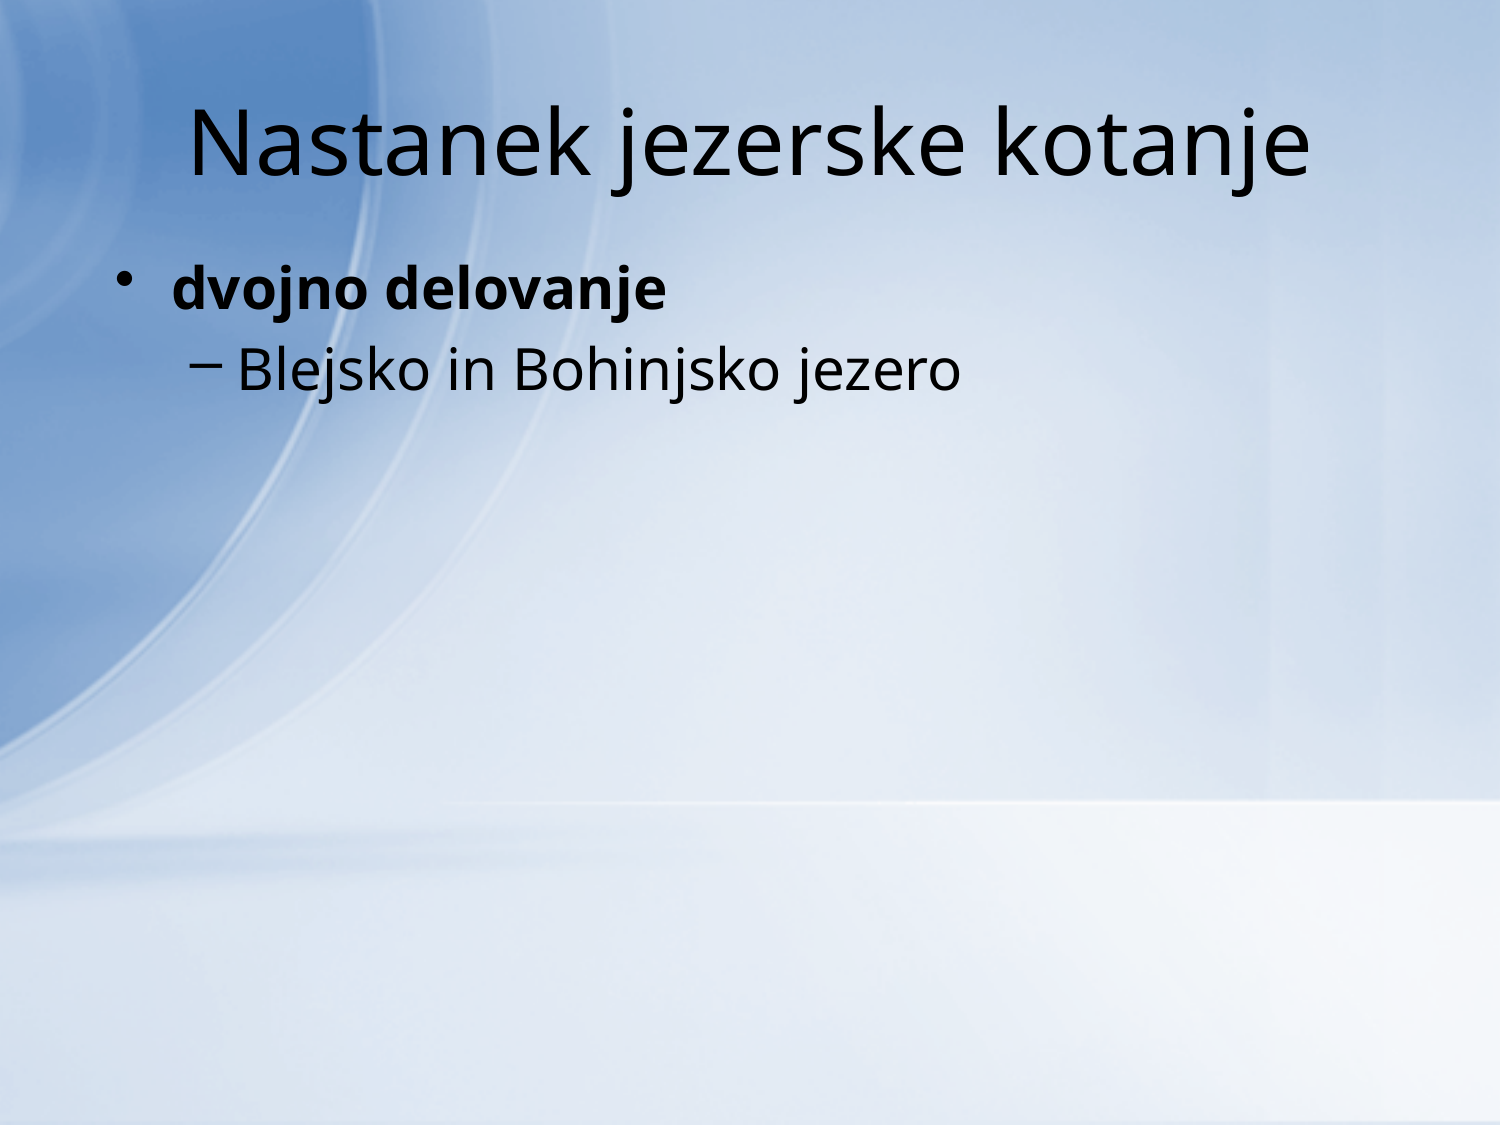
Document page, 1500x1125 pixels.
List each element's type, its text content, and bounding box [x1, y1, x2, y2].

picture [0, 0, 1500, 1125]
title Nastanek jezerske kotanje [75, 45, 1425, 233]
text_box dvojno delovanje Blejsko in Bohinjsko jezero [100, 243, 1451, 433]
